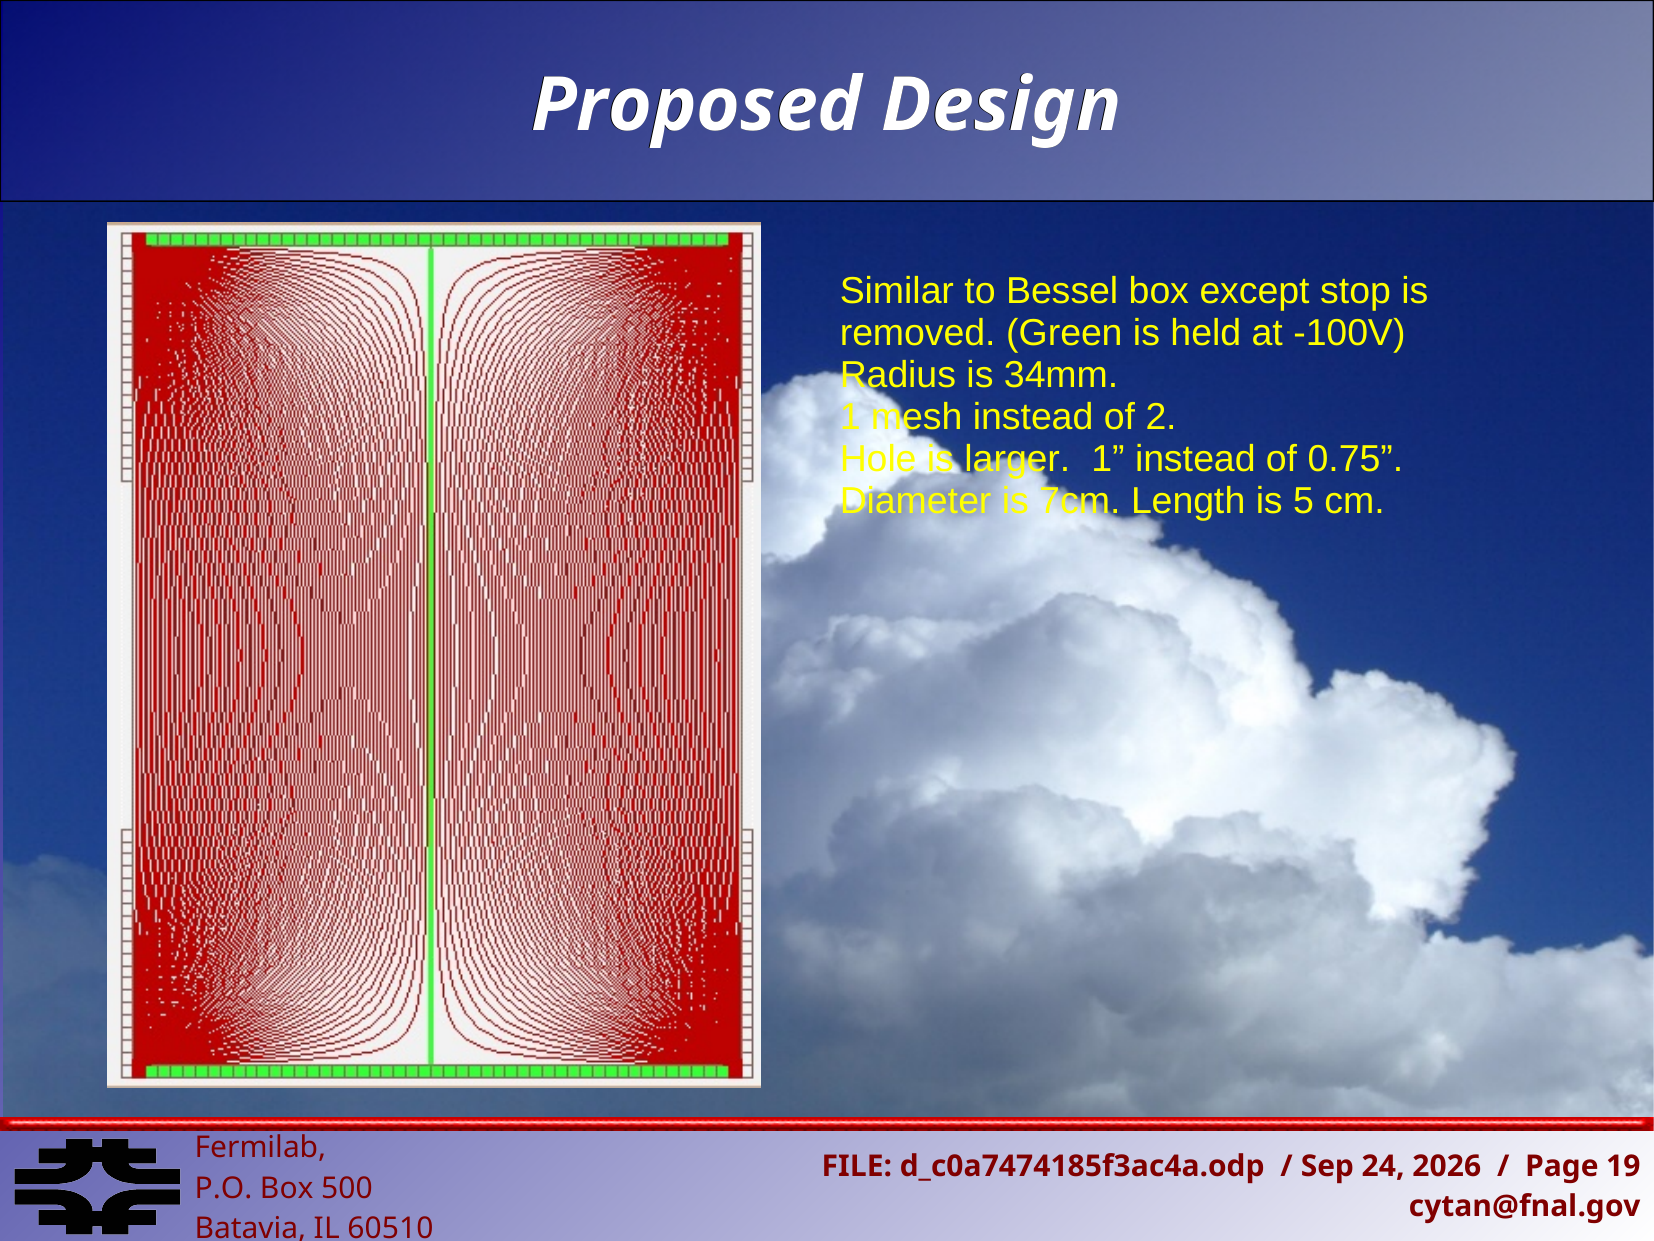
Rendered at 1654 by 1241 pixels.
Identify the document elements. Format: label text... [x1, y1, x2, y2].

picture [0, 202, 1654, 1131]
picture [3, 1, 1653, 7]
text_box Similar to Bessel box except stop is removed. (Green is held at -100V) Radius is 34mm. 1 mesh instead of 2. Hole is larger. 1” instead of 0.75”. Diameter is 7cm. Length is 5 cm. [825, 262, 1538, 530]
picture [3, 197, 1653, 201]
picture [10, 1137, 184, 1236]
title Proposed Design [0, 7, 1654, 197]
